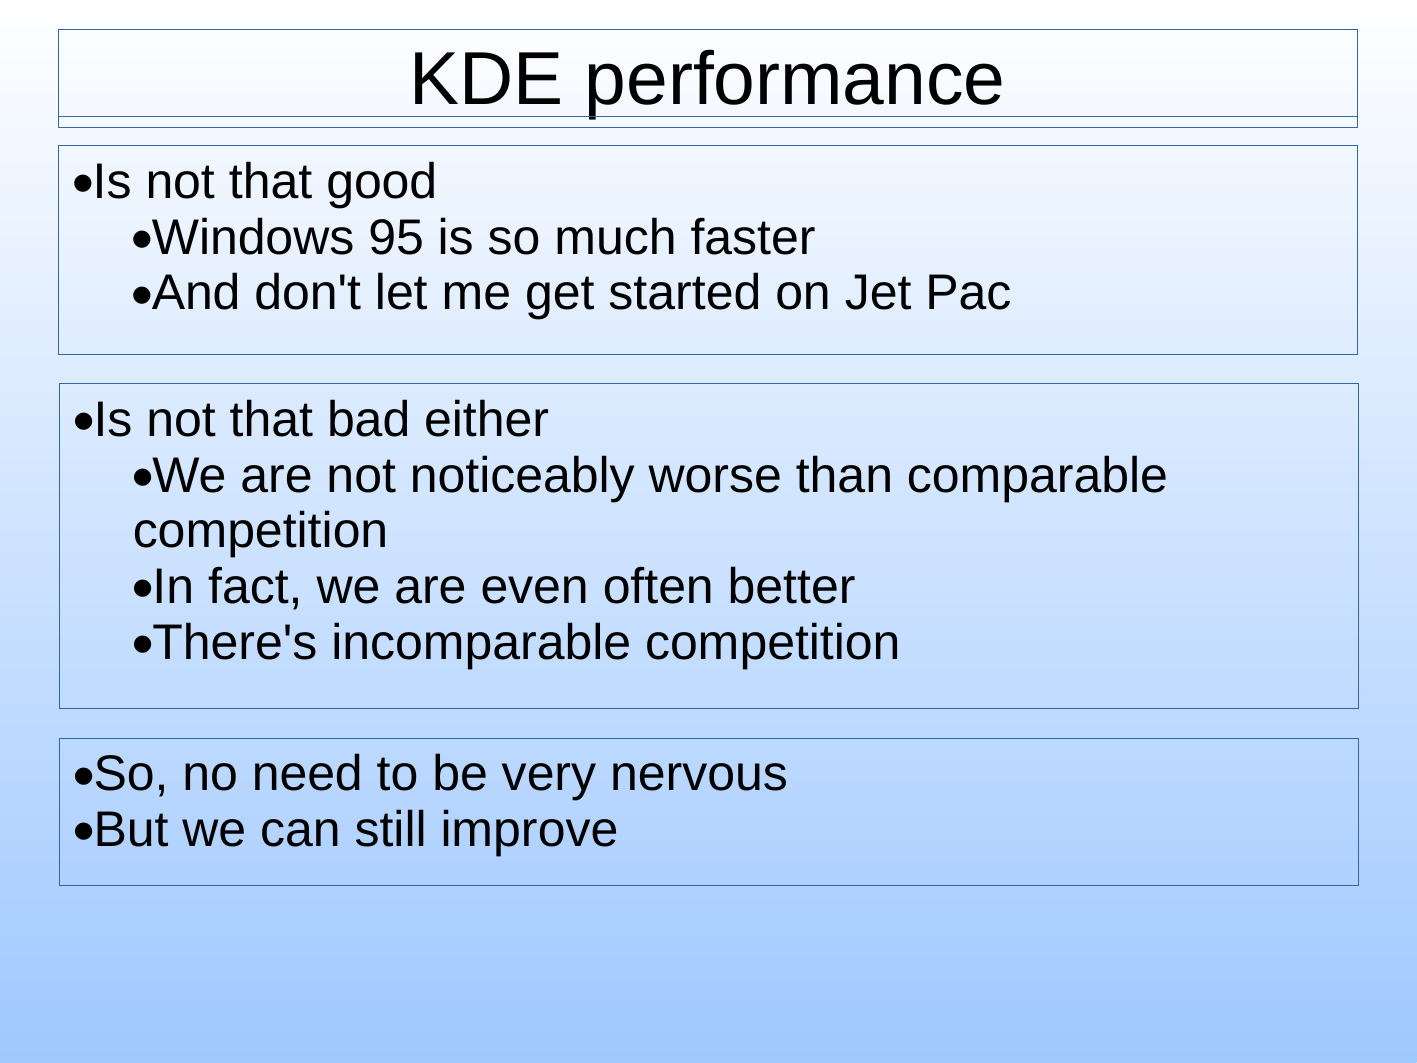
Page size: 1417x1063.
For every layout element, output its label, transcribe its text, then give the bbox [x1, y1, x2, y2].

text_box KDE performance [58, 117, 1358, 121]
text_box So, no need to be very nervous But we can still improve [59, 738, 1359, 886]
text_box Is not that bad either We are not noticeably worse than comparable competition In fact, we are even often better There's incomparable competition [59, 383, 1359, 709]
text_box Is not that good Windows 95 is so much faster And don't let me get started on Jet Pac [58, 145, 1358, 355]
text_box KDE performance [58, 29, 1358, 116]
